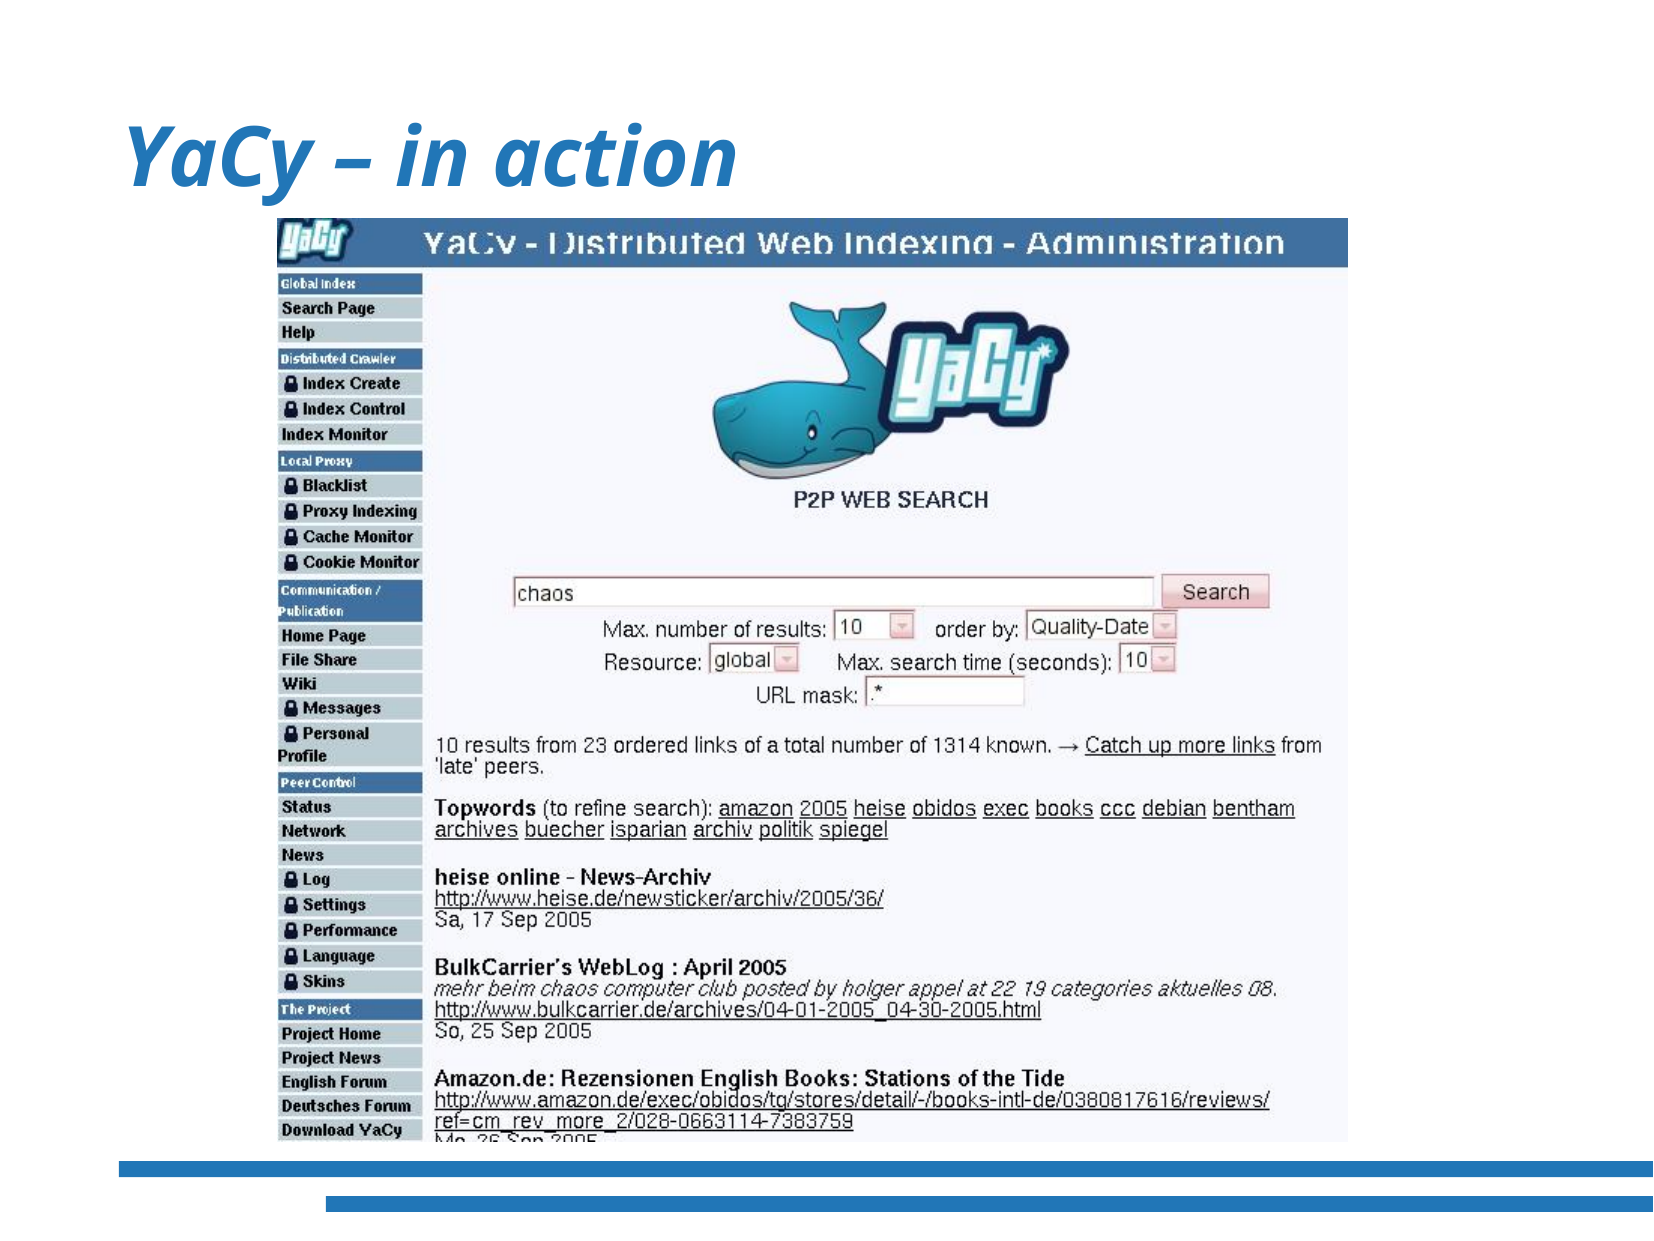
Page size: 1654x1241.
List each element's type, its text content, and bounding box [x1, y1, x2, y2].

picture [277, 218, 1348, 1142]
title YaCy – in action [121, 50, 1534, 258]
